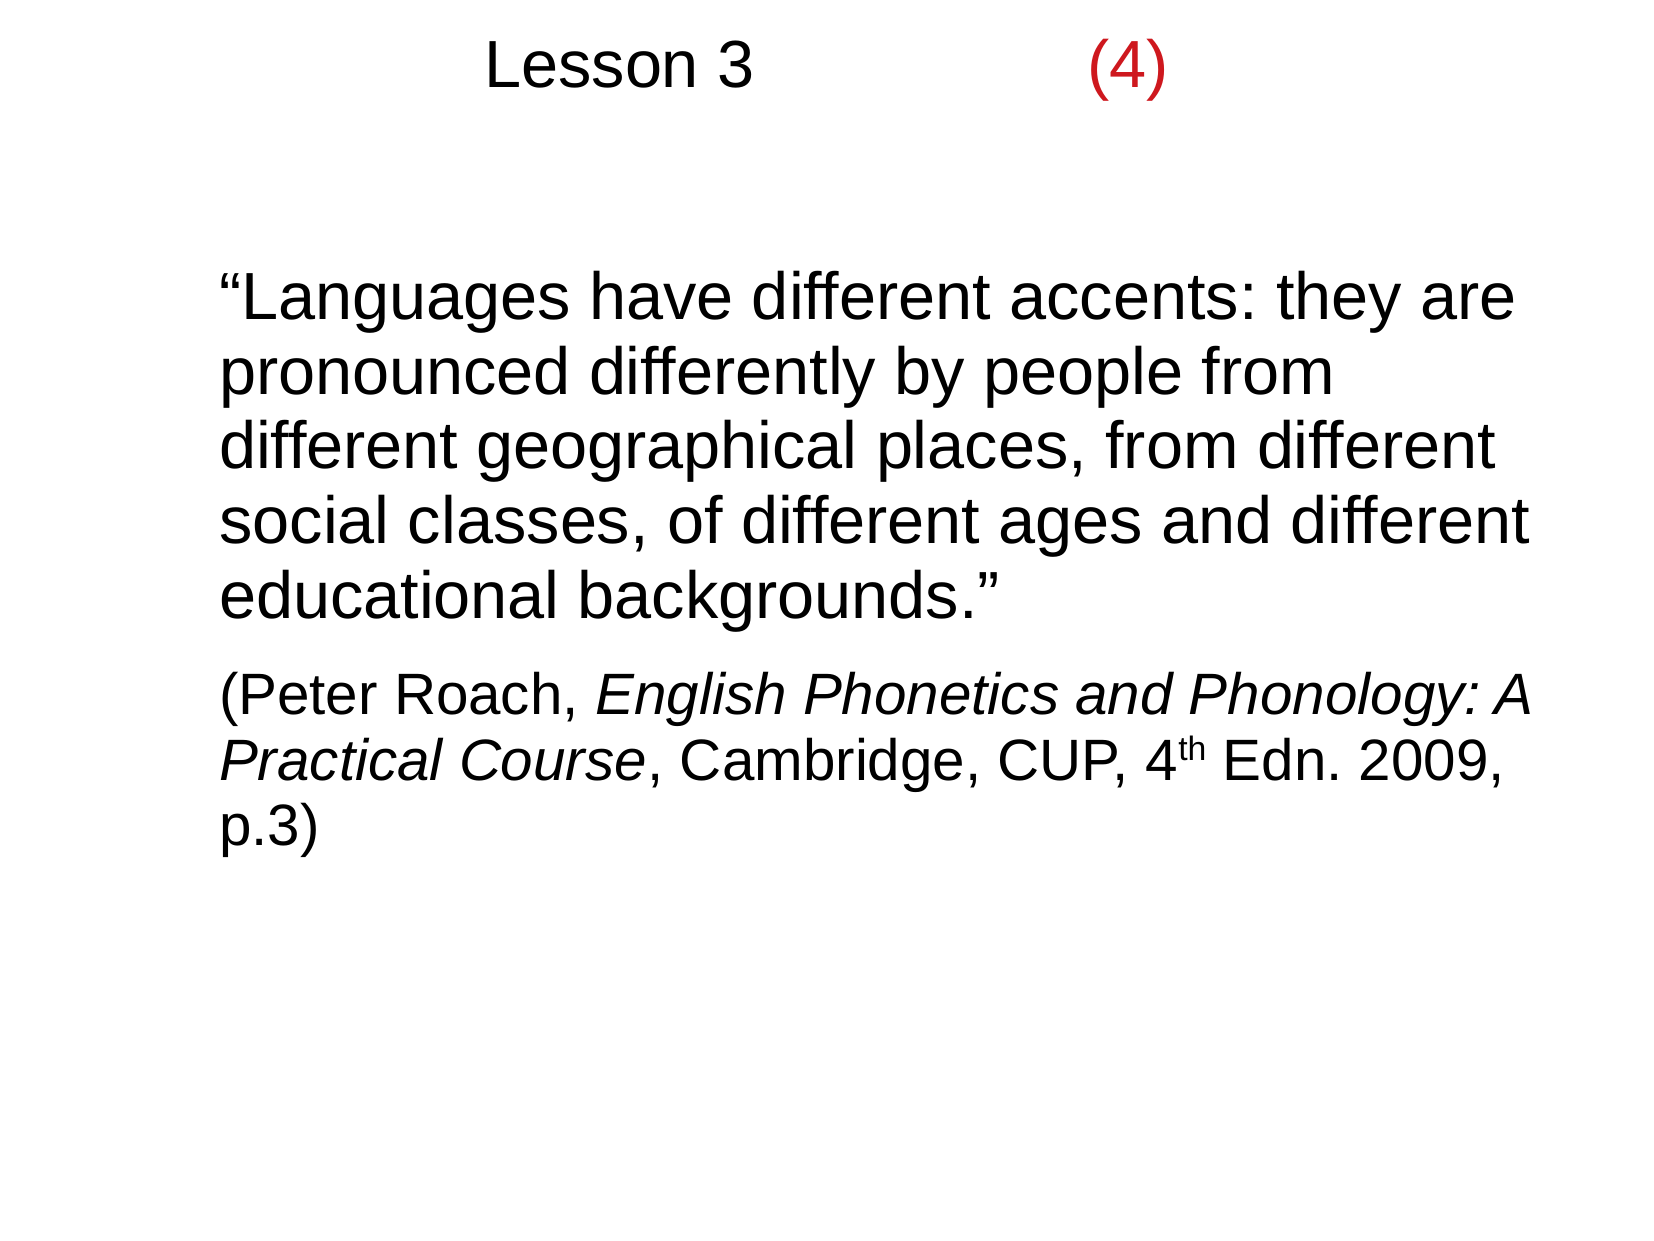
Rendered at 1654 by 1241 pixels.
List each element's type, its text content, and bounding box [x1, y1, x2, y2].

list “Languages have different accents: they are pronounced differently by people from different geographical places, from different social classes, of different ages and different educational backgrounds.” (Peter Roach, English Phonetics and Phonology: A Practical Course, Cambridge, CUP, 4th Edn. 2009, p.3) [148, 154, 1537, 1123]
title Lesson 3 (4) [82, 26, 1571, 104]
